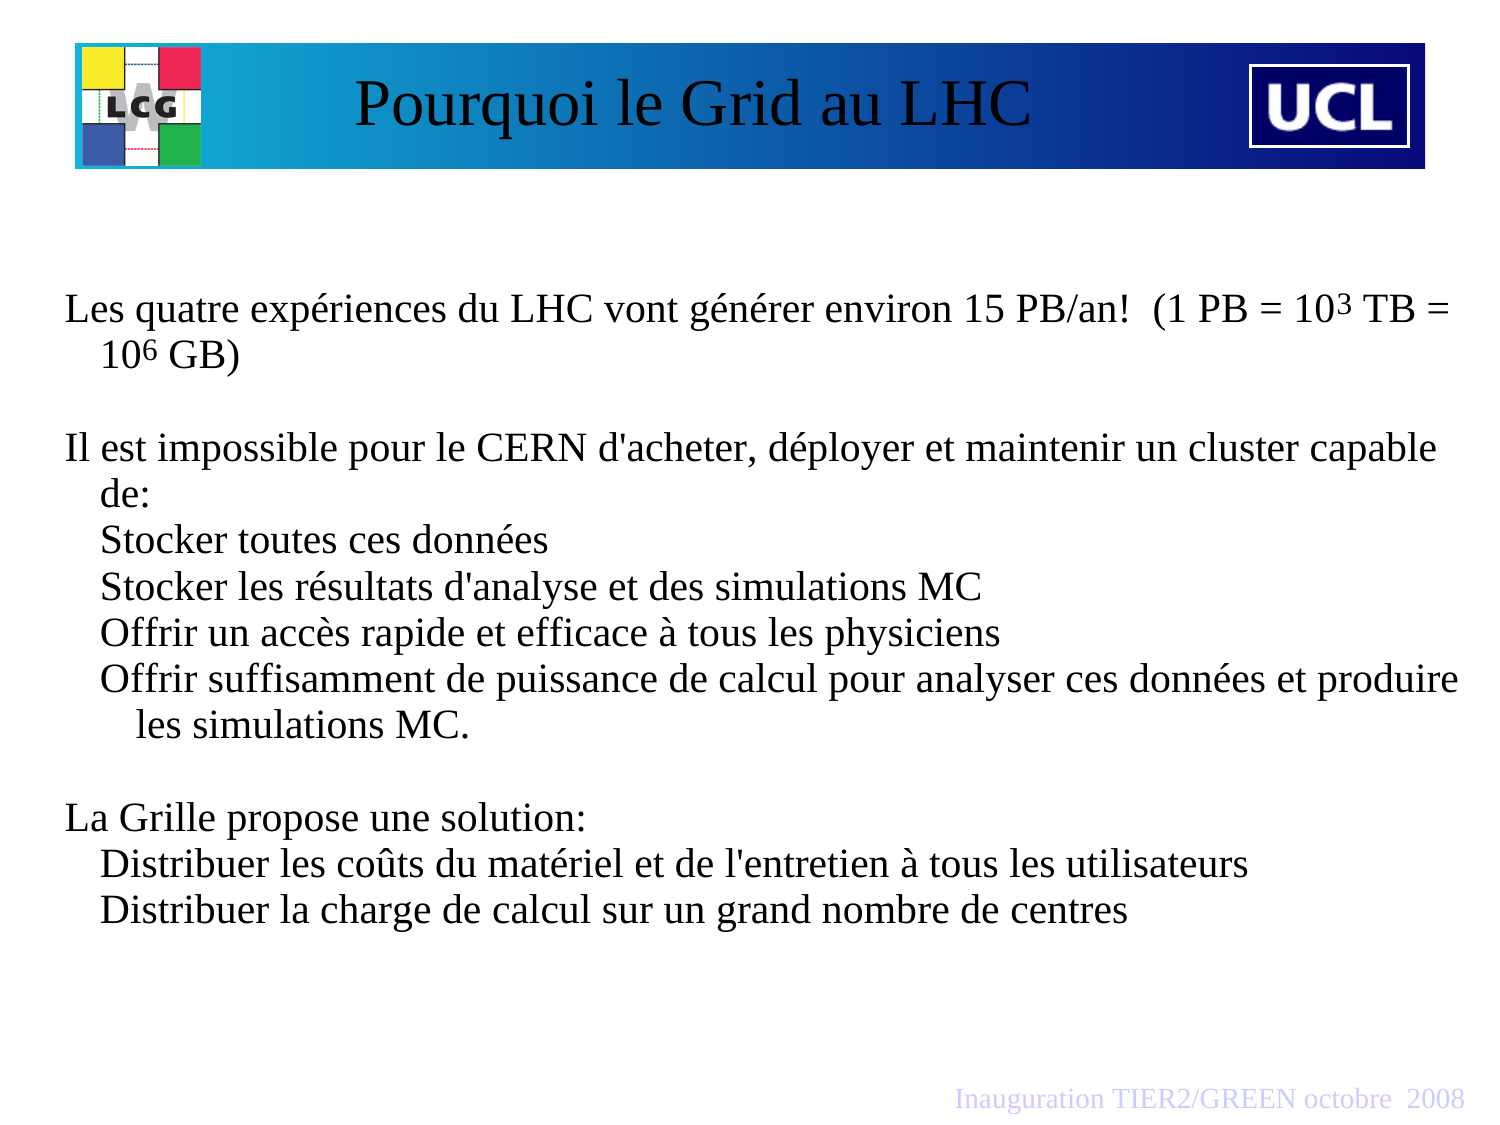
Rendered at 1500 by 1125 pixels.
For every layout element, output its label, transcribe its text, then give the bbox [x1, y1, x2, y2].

text_box Pourquoi le Grid au LHC [339, 58, 1111, 150]
text_box Inauguration TIER2/GREEN octobre 2008 [939, 1074, 1482, 1123]
picture [1252, 67, 1405, 145]
text_box Les quatre expériences du LHC vont générer environ 15 PB/an! (1 PB = 103 TB = 106 GB) Il est impossible pour le CERN d'acheter, déployer et maintenir un cluster capable de: Stocker toutes ces données Stocker les résultats d'analyse et des simulations MC Offrir un accès rapide et efficace à tous les physiciens Offrir suffisamment de puissance de calcul pour analyser ces données et produire les simulations MC. La Grille propose une solution: Distribuer les coûts du matériel et de l'entretien à tous les utilisateurs Distribuer la charge de calcul sur un grand nombre de centres [14, 278, 1500, 1013]
picture [83, 48, 200, 165]
